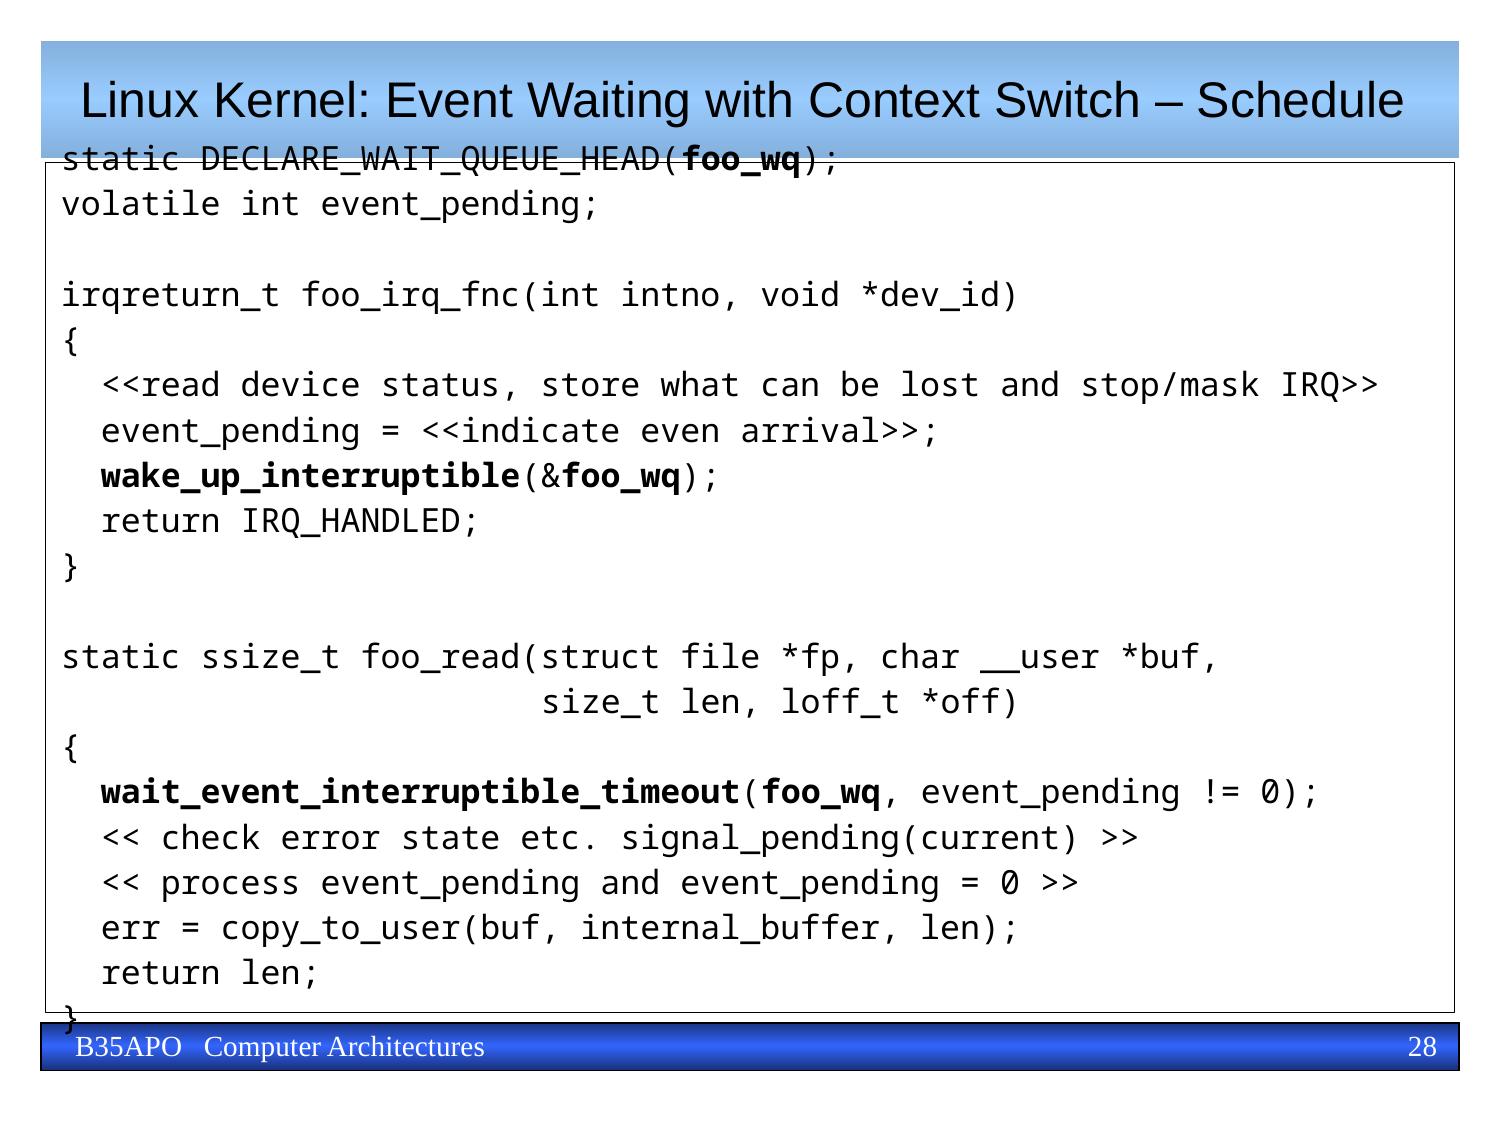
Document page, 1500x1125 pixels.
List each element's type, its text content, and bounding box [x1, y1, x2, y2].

text_box static DECLARE_WAIT_QUEUE_HEAD(foo_wq); volatile int event_pending; irqreturn_t foo_irq_fnc(int intno, void *dev_id) { <<read device status, store what can be lost and stop/mask IRQ>> event_pending = <<indicate even arrival>>; wake_up_interruptible(&foo_wq); return IRQ_HANDLED; } static ssize_t foo_read(struct file *fp, char __user *buf, size_t len, loff_t *off) { wait_event_interruptible_timeout(foo_wq, event_pending != 0); << check error state etc. signal_pending(current) >> << process event_pending and event_pending = 0 >> err = copy_to_user(buf, internal_buffer, len); return len; } [45, 162, 1455, 1013]
title Linux Kernel: Event Waiting with Context Switch – Schedule [41, 41, 1459, 158]
